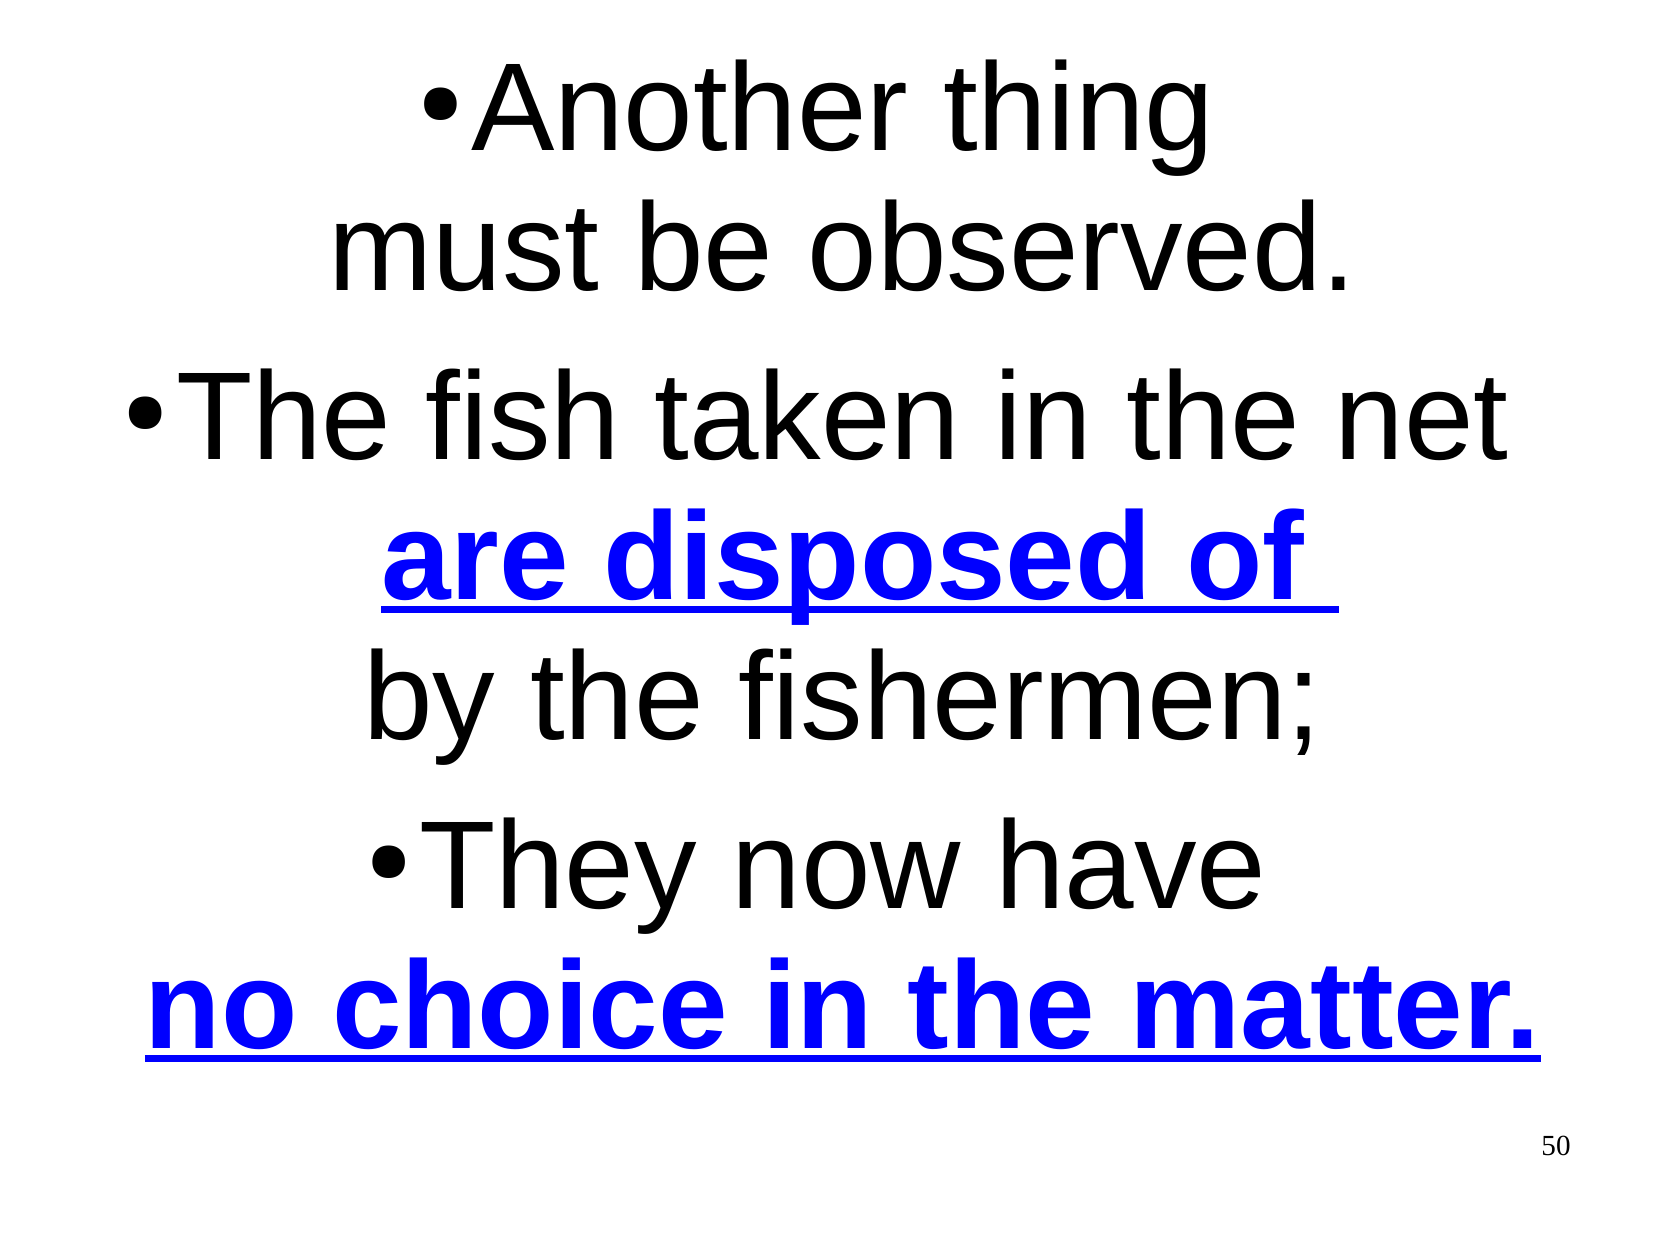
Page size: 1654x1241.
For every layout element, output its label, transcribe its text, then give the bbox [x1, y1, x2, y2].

list Another thing must be observed. The fish taken in the net are disposed of by the fishermen; They now have no choice in the matter. [37, 37, 1613, 1238]
